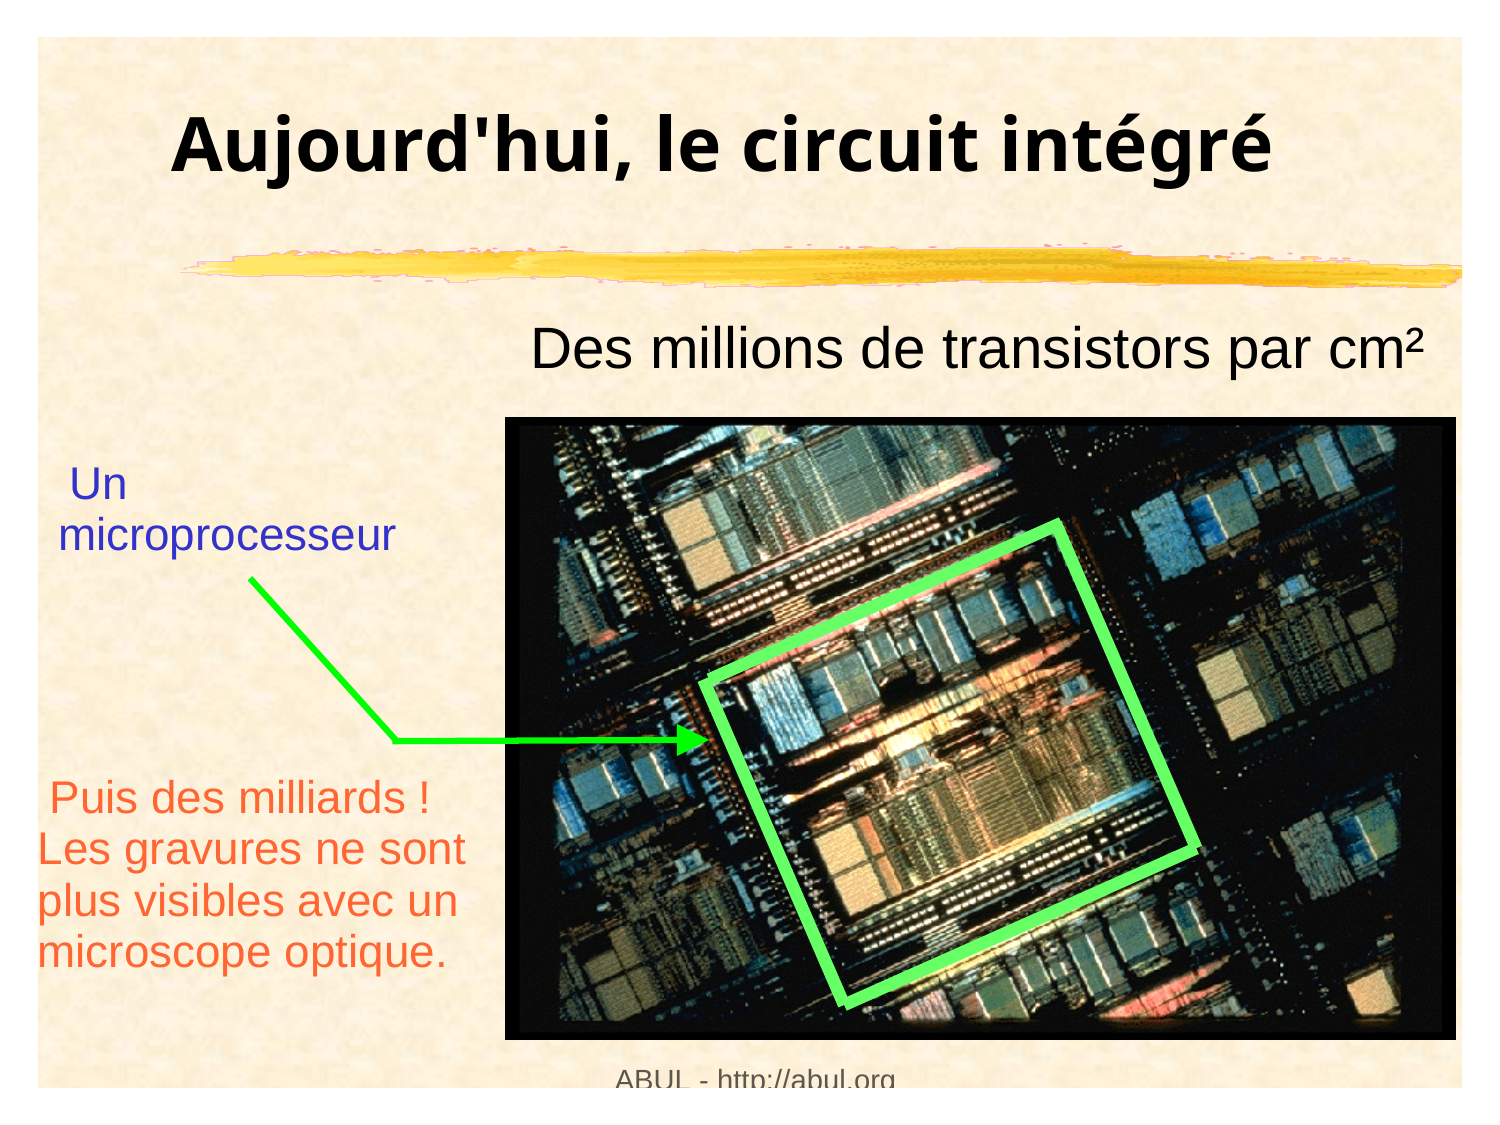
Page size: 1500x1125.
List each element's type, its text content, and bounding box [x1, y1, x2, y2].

text_box Puis des milliards ! Les gravures ne sont plus visibles avec un microscope optique. [37, 772, 481, 1088]
picture [858, 1076, 866, 1088]
title Aujourd'hui, le circuit intégré [156, 37, 1463, 248]
picture [811, 1076, 818, 1088]
picture [794, 1082, 801, 1088]
picture [722, 1076, 729, 1088]
text_box Un microprocesseur [43, 450, 491, 580]
picture [639, 1072, 648, 1078]
picture [754, 1076, 761, 1088]
text_box Des millions de transistors par cm² [503, 308, 1448, 397]
picture [37, 37, 1463, 1088]
picture [618, 1084, 630, 1088]
picture [883, 1076, 891, 1088]
picture [639, 1081, 649, 1088]
picture [738, 1076, 743, 1088]
picture [620, 1073, 627, 1082]
